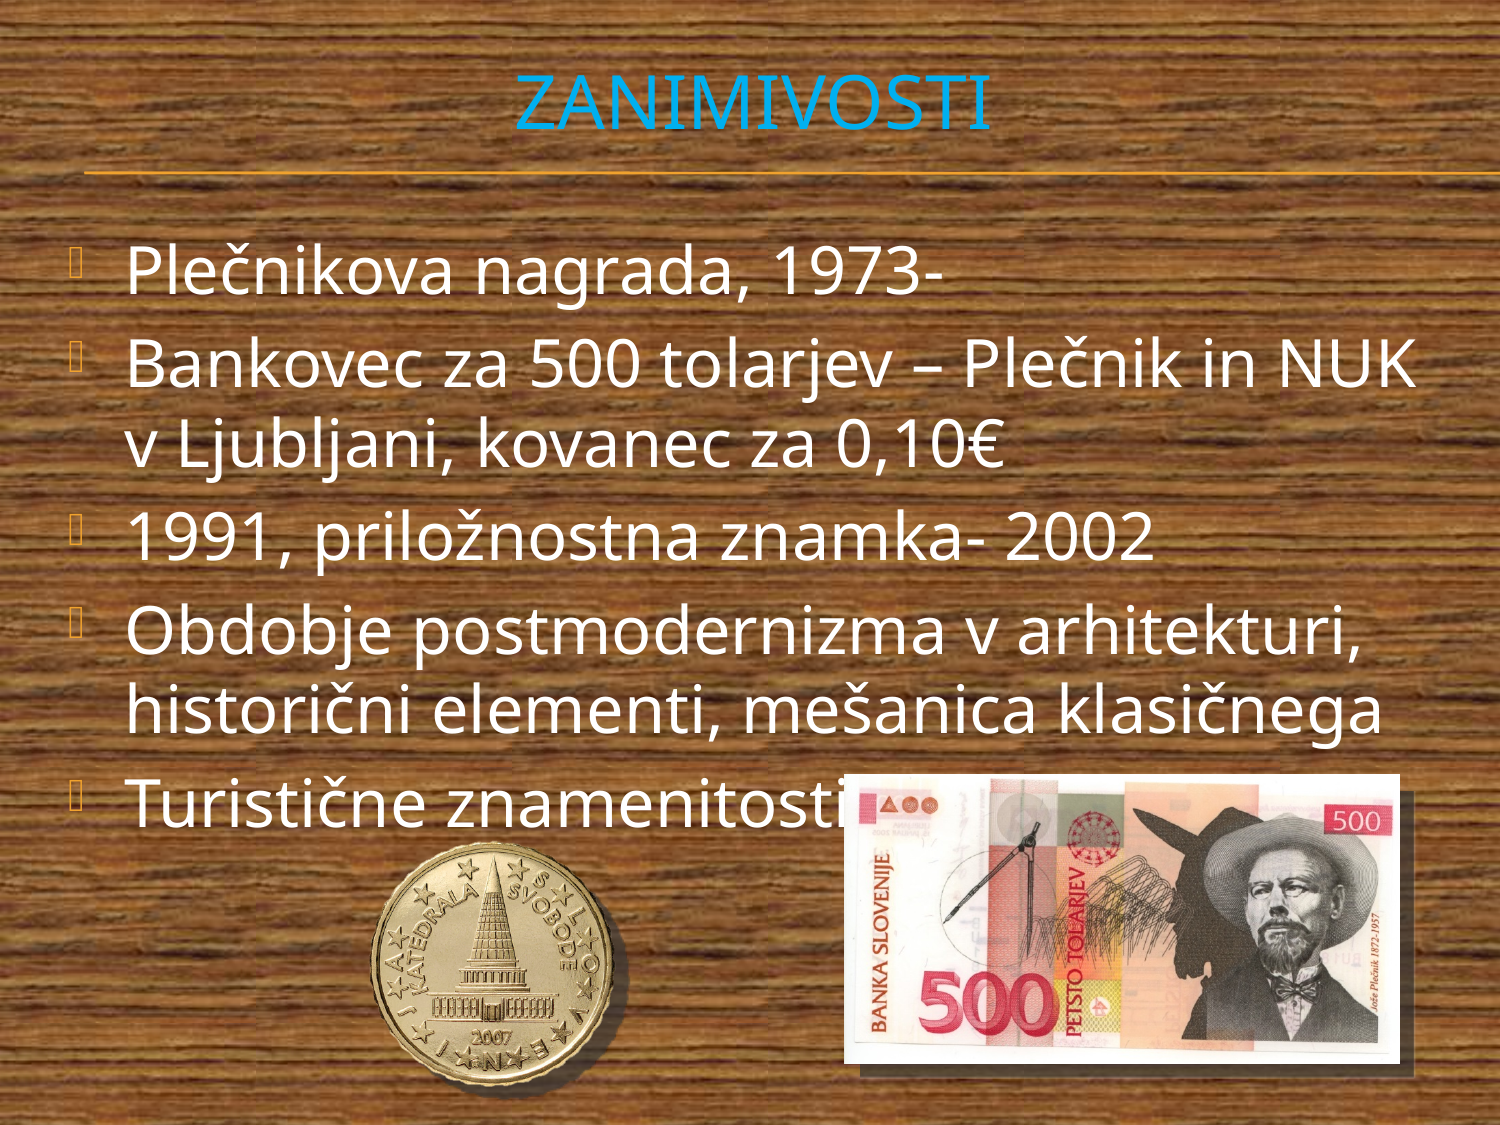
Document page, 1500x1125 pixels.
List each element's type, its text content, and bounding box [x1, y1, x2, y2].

picture [0, 0, 1500, 1125]
title ZANIMIVOSTI [41, 30, 1467, 169]
list Plečnikova nagrada, 1973- Bankovec za 500 tolarjev – Plečnik in NUK v Ljubljani, kovanec za 0,10€ 1991, priložnostna znamka- 2002 Obdobje postmodernizma v arhitekturi, historični elementi, mešanica klasičnega Turistične znamenitosti [53, 220, 1479, 963]
